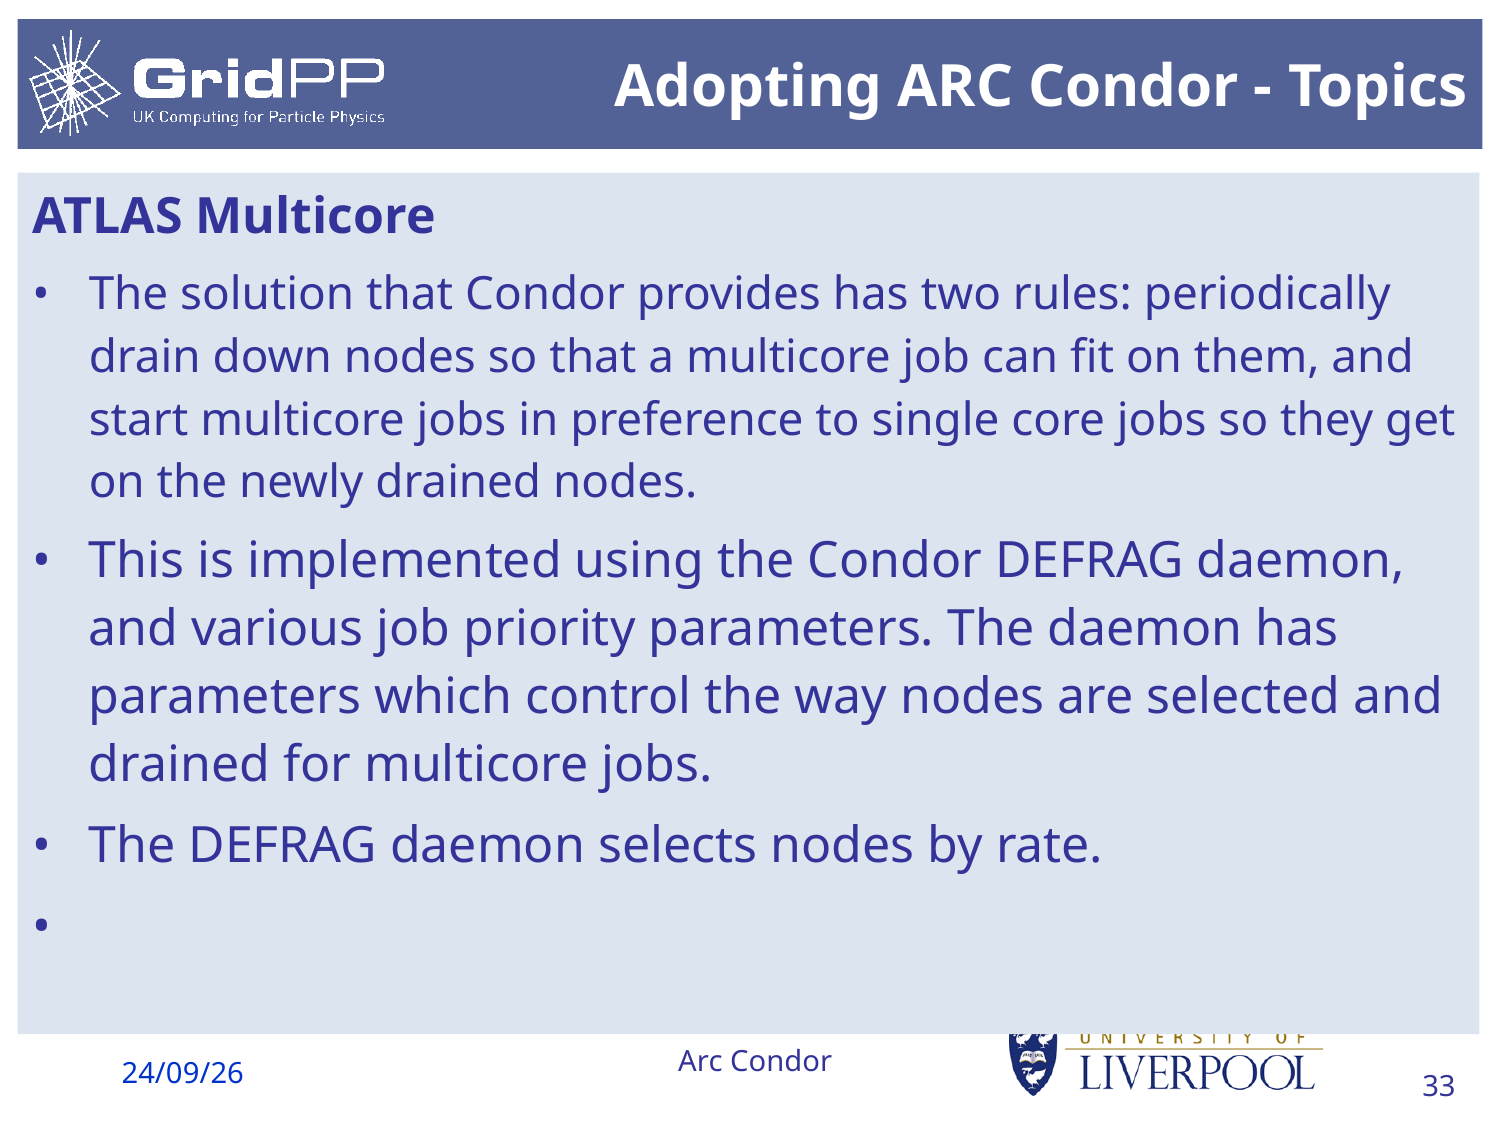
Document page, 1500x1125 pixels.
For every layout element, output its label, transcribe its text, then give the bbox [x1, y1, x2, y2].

list ATLAS Multicore The solution that Condor provides has two rules: periodically drain down nodes so that a multicore job can fit on them, and start multicore jobs in preference to single core jobs so they get on the newly drained nodes. This is implemented using the Condor DEFRAG daemon, and various job priority parameters. The daemon has parameters which control the way nodes are selected and drained for multicore jobs. The DEFRAG daemon selects nodes by rate. [17, 172, 1480, 915]
picture [1009, 1035, 1323, 1096]
text_box <number> [1388, 1059, 1471, 1094]
text_box 02/03/16 [29, 1046, 337, 1095]
title Adopting ARC Condor - Topics [513, 19, 1483, 149]
text_box Arc Condor [536, 1034, 975, 1094]
picture [29, 30, 384, 136]
